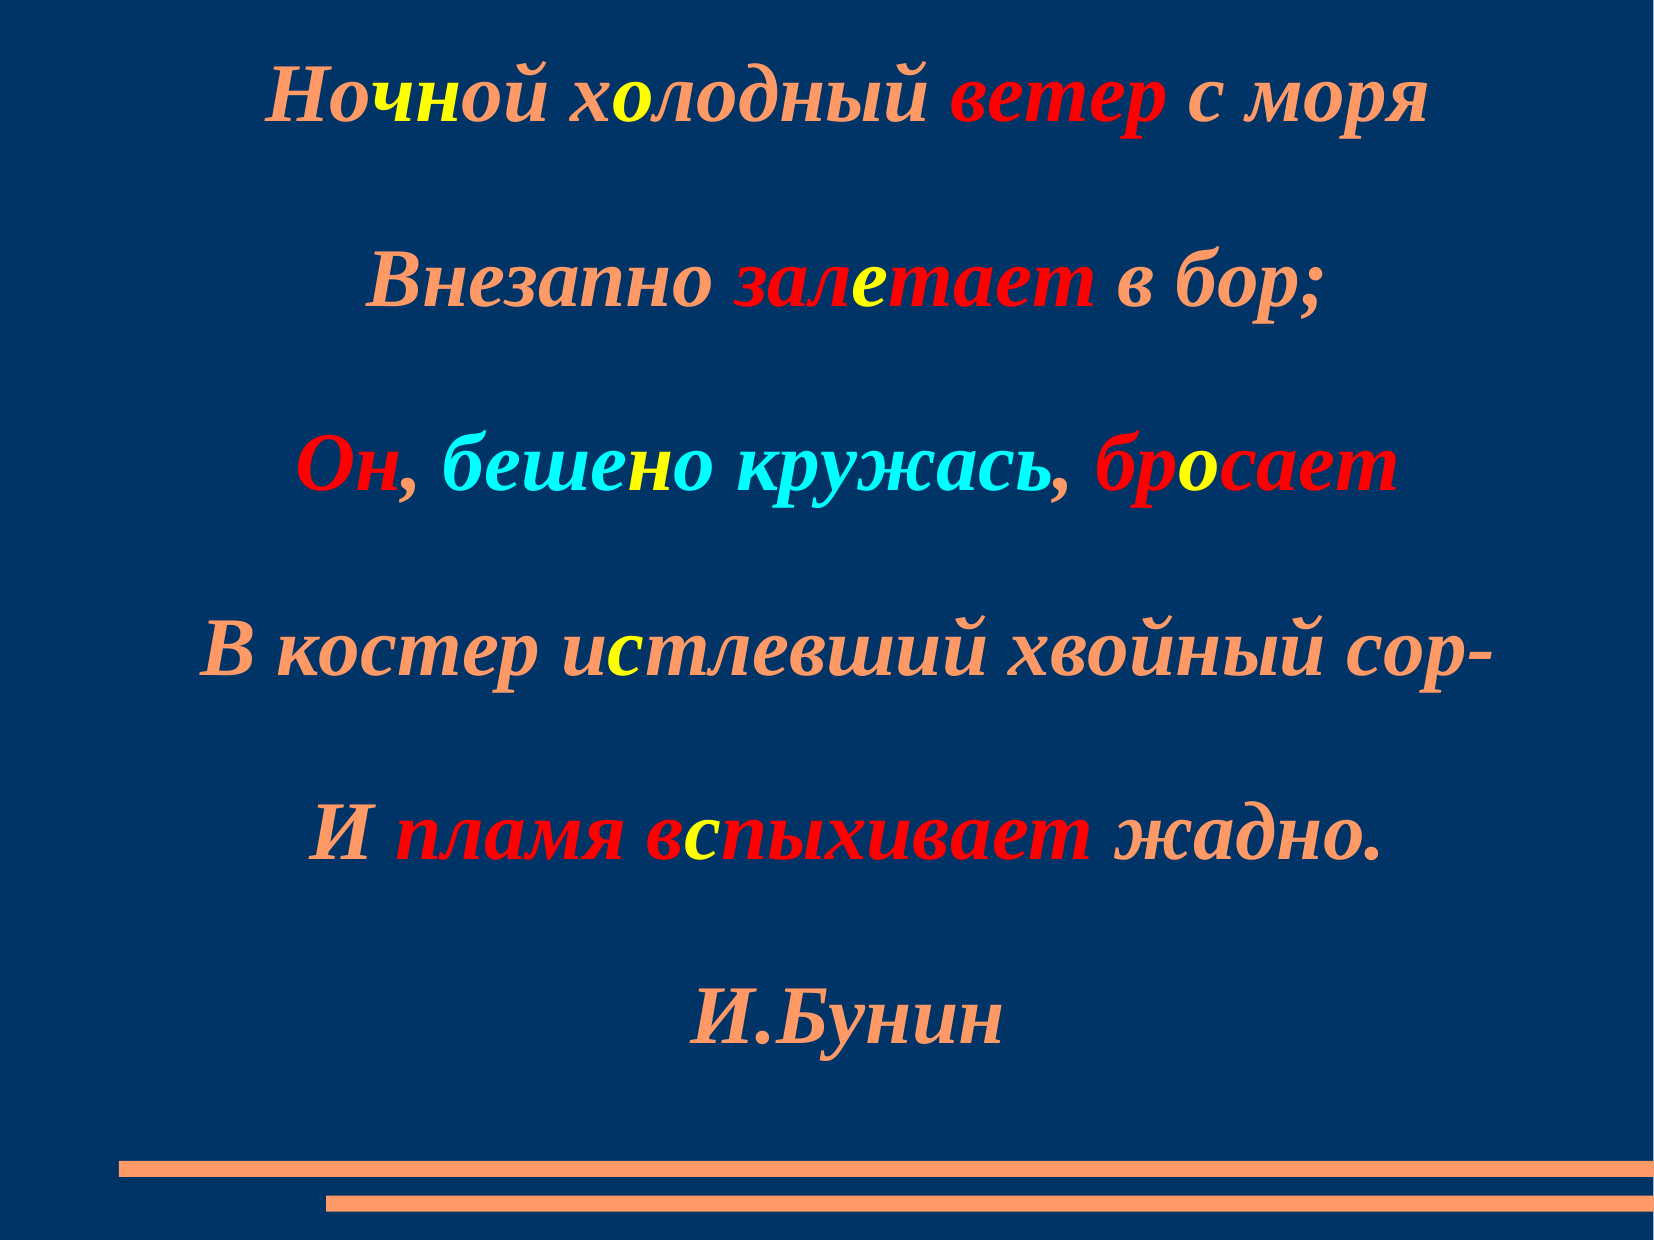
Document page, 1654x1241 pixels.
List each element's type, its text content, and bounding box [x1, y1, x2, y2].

title Ночной холодный ветер с моря Внезапно залетает в бор; Он, бешено кружась, бросает В костер истлевший хвойный сор- И пламя вспыхивает жадно. И.Бунин [141, 47, 1554, 1062]
